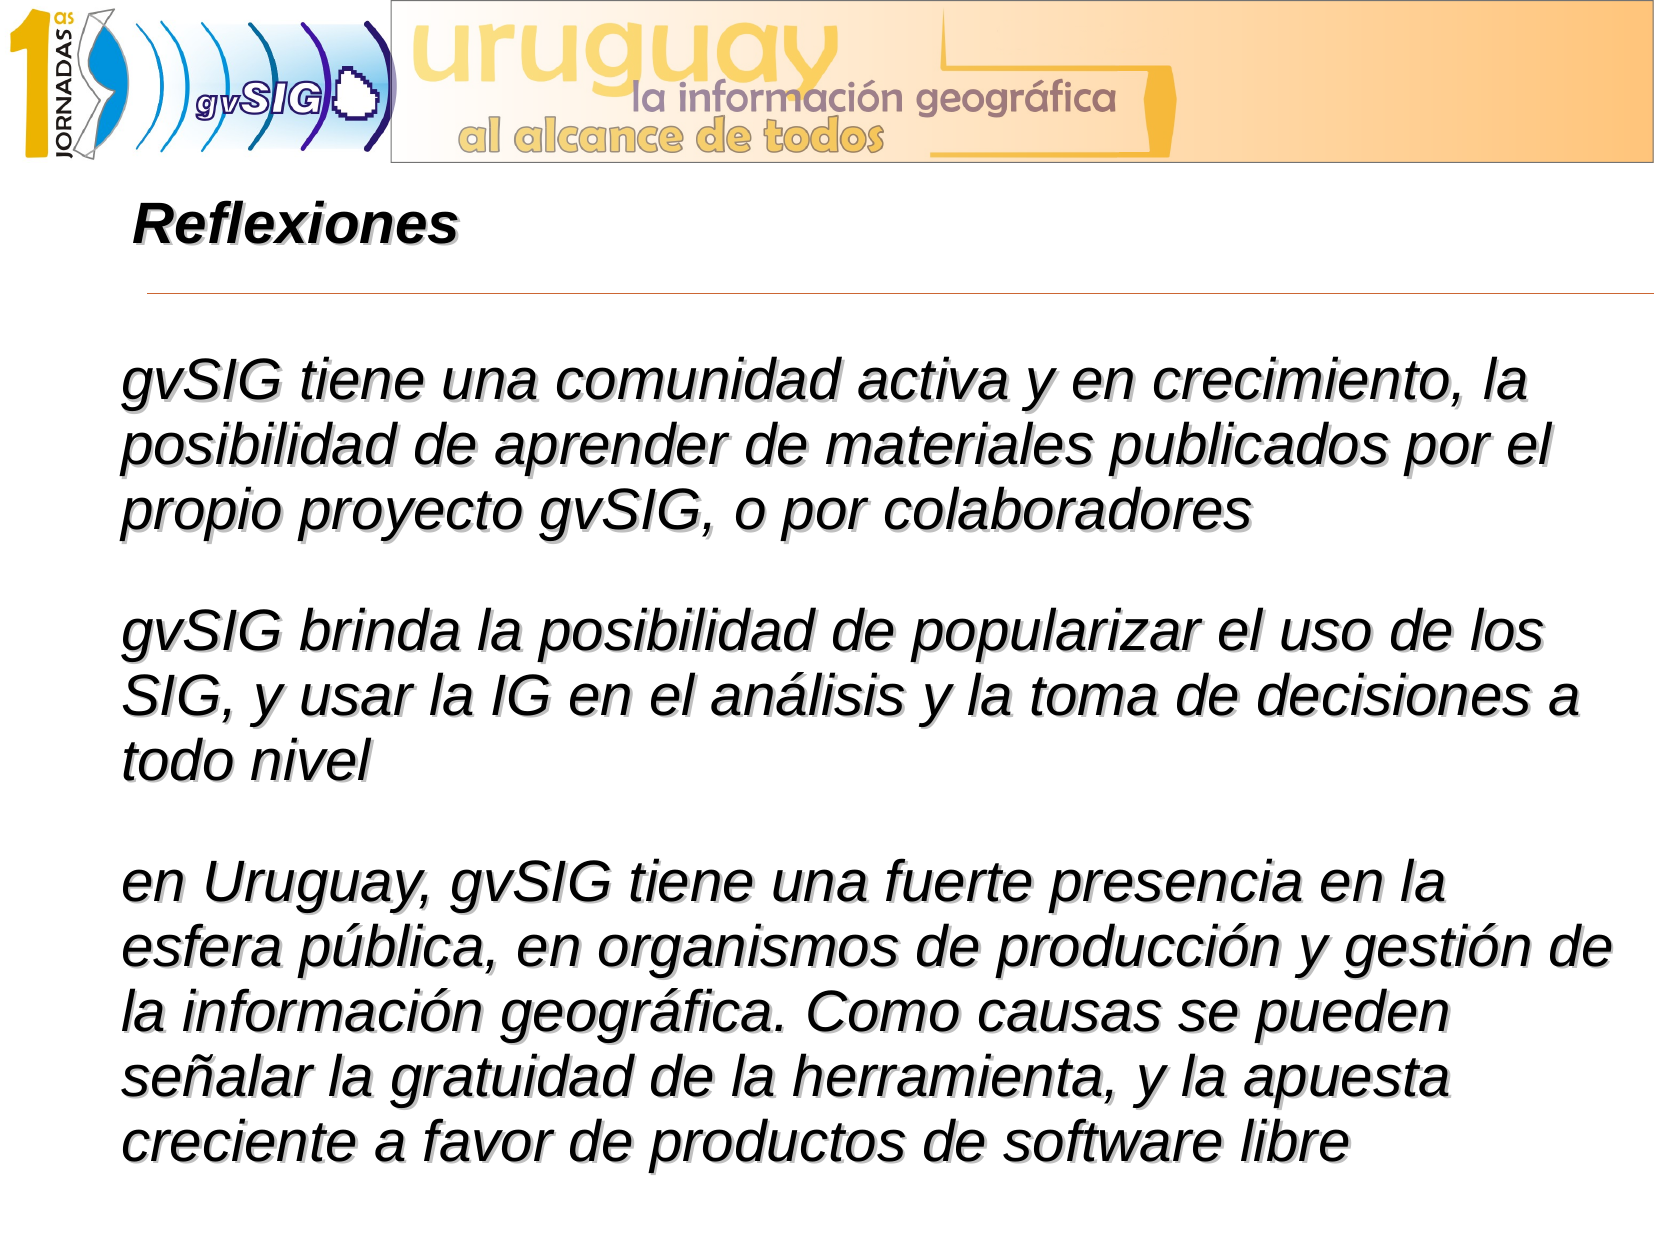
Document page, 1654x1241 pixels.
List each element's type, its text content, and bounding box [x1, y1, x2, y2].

picture [0, 6, 1181, 163]
text_box gvSIG tiene una comunidad activa y en crecimiento, la posibilidad de aprender de materiales publicados por el propio proyecto gvSIG, o por colaboradores gvSIG brinda la posibilidad de popularizar el uso de los SIG, y usar la IG en el análisis y la toma de decisiones a todo nivel en Uruguay, gvSIG tiene una fuerte presencia en la esfera pública, en organismos de producción y gestión de la información geográfica. Como causas se pueden señalar la gratuidad de la herramienta, y la apuesta creciente a favor de productos de software libre [106, 339, 1642, 1176]
text_box Reflexiones [118, 183, 975, 273]
